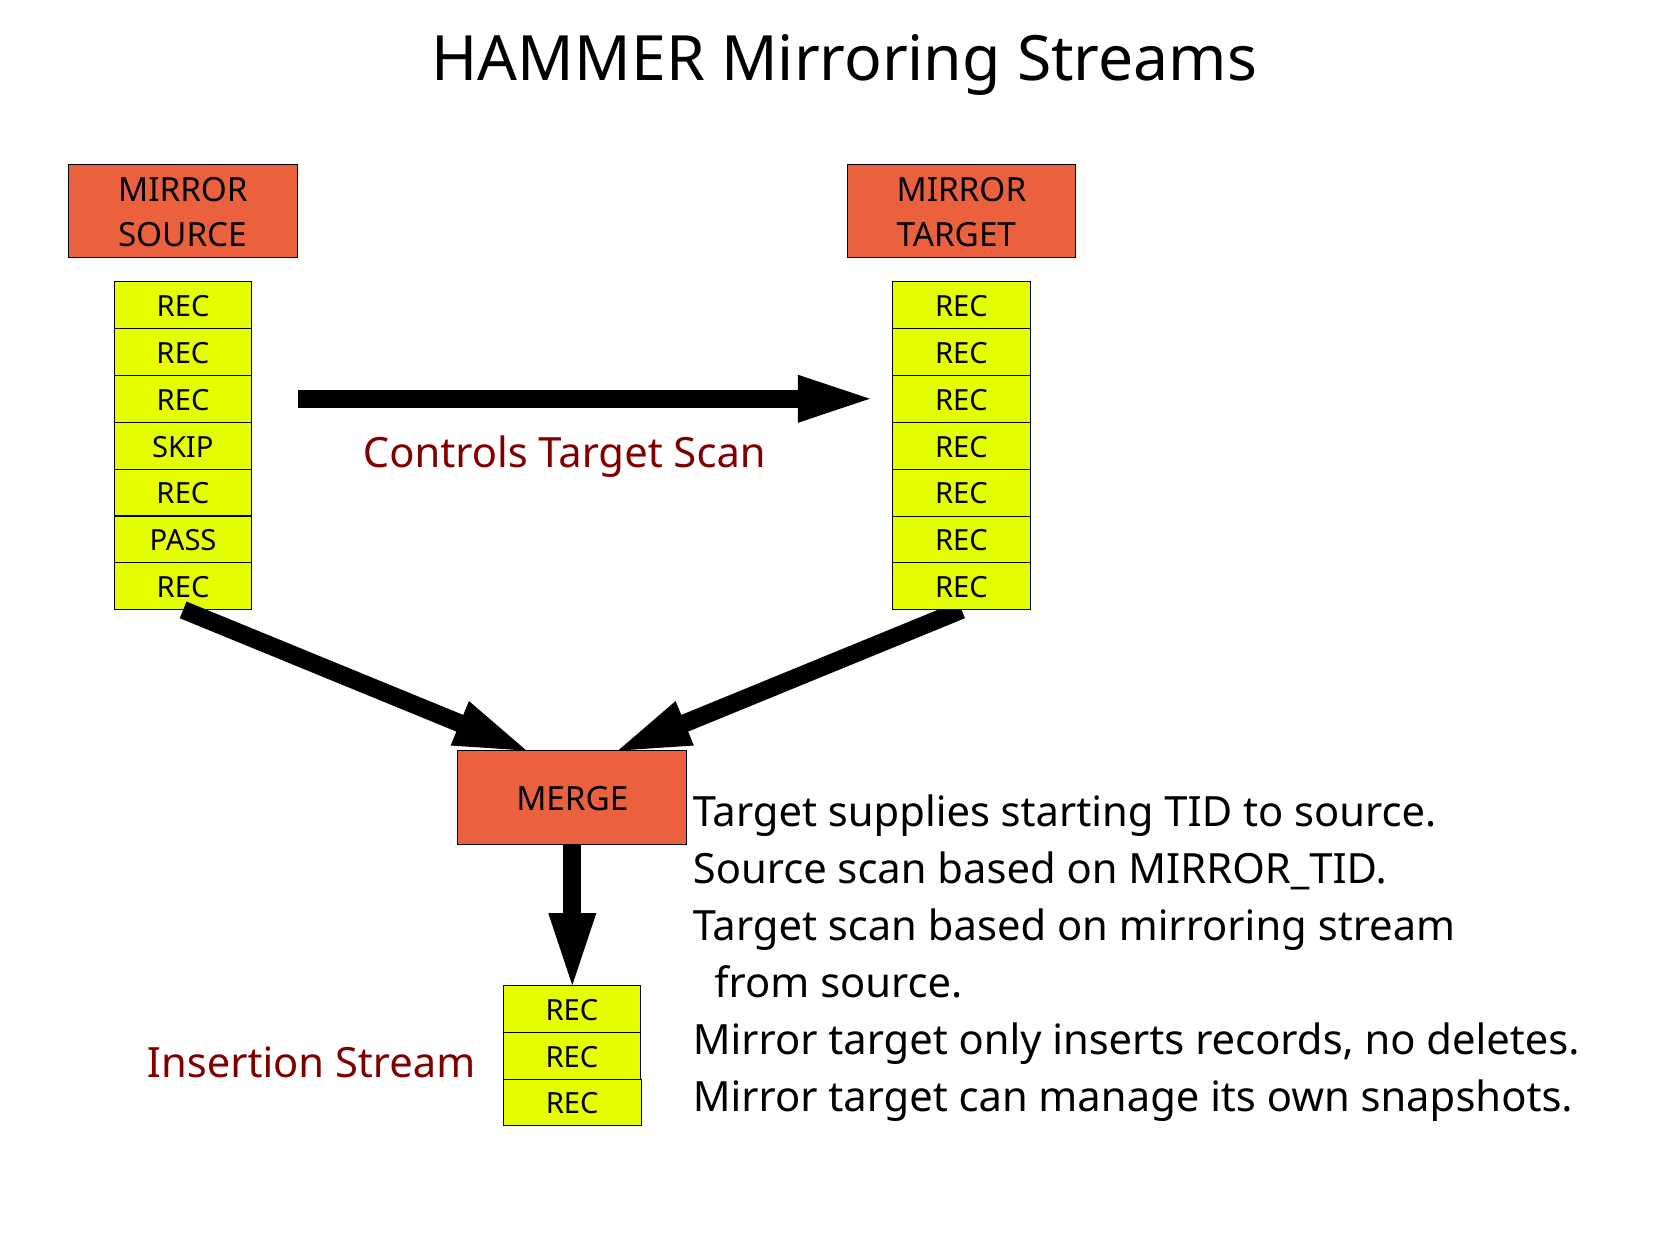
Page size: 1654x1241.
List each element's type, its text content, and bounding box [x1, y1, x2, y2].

text_box REC [114, 281, 252, 328]
text_box REC [892, 469, 1031, 516]
text_box REC [892, 422, 1031, 469]
text_box REC [892, 562, 1031, 610]
text_box REC [892, 328, 1031, 375]
text_box REC [892, 375, 1031, 422]
text_box REC [892, 516, 1031, 562]
text_box HAMMER Mirroring Streams [114, 9, 1575, 104]
text_box MIRROR TARGET [847, 164, 1076, 258]
text_box MIRROR SOURCE [68, 164, 298, 258]
text_box Target supplies starting TID to source. Source scan based on MIRROR_TID. Target scan based on mirroring stream from source. Mirror target only inserts records, no deletes. Mirror target can manage its own snapshots. [678, 774, 1654, 1140]
text_box REC [114, 469, 252, 516]
text_box REC [114, 562, 252, 610]
text_box REC [114, 328, 252, 375]
text_box REC [503, 985, 641, 1032]
text_box Insertion Stream [123, 1022, 499, 1100]
text_box Controls Target Scan [332, 412, 797, 490]
text_box REC [503, 1032, 641, 1079]
text_box PASS [114, 516, 252, 562]
text_box REC [892, 281, 1031, 328]
text_box REC [114, 375, 252, 422]
text_box MERGE [457, 750, 687, 845]
text_box SKIP [114, 422, 252, 469]
text_box REC [503, 1079, 642, 1126]
